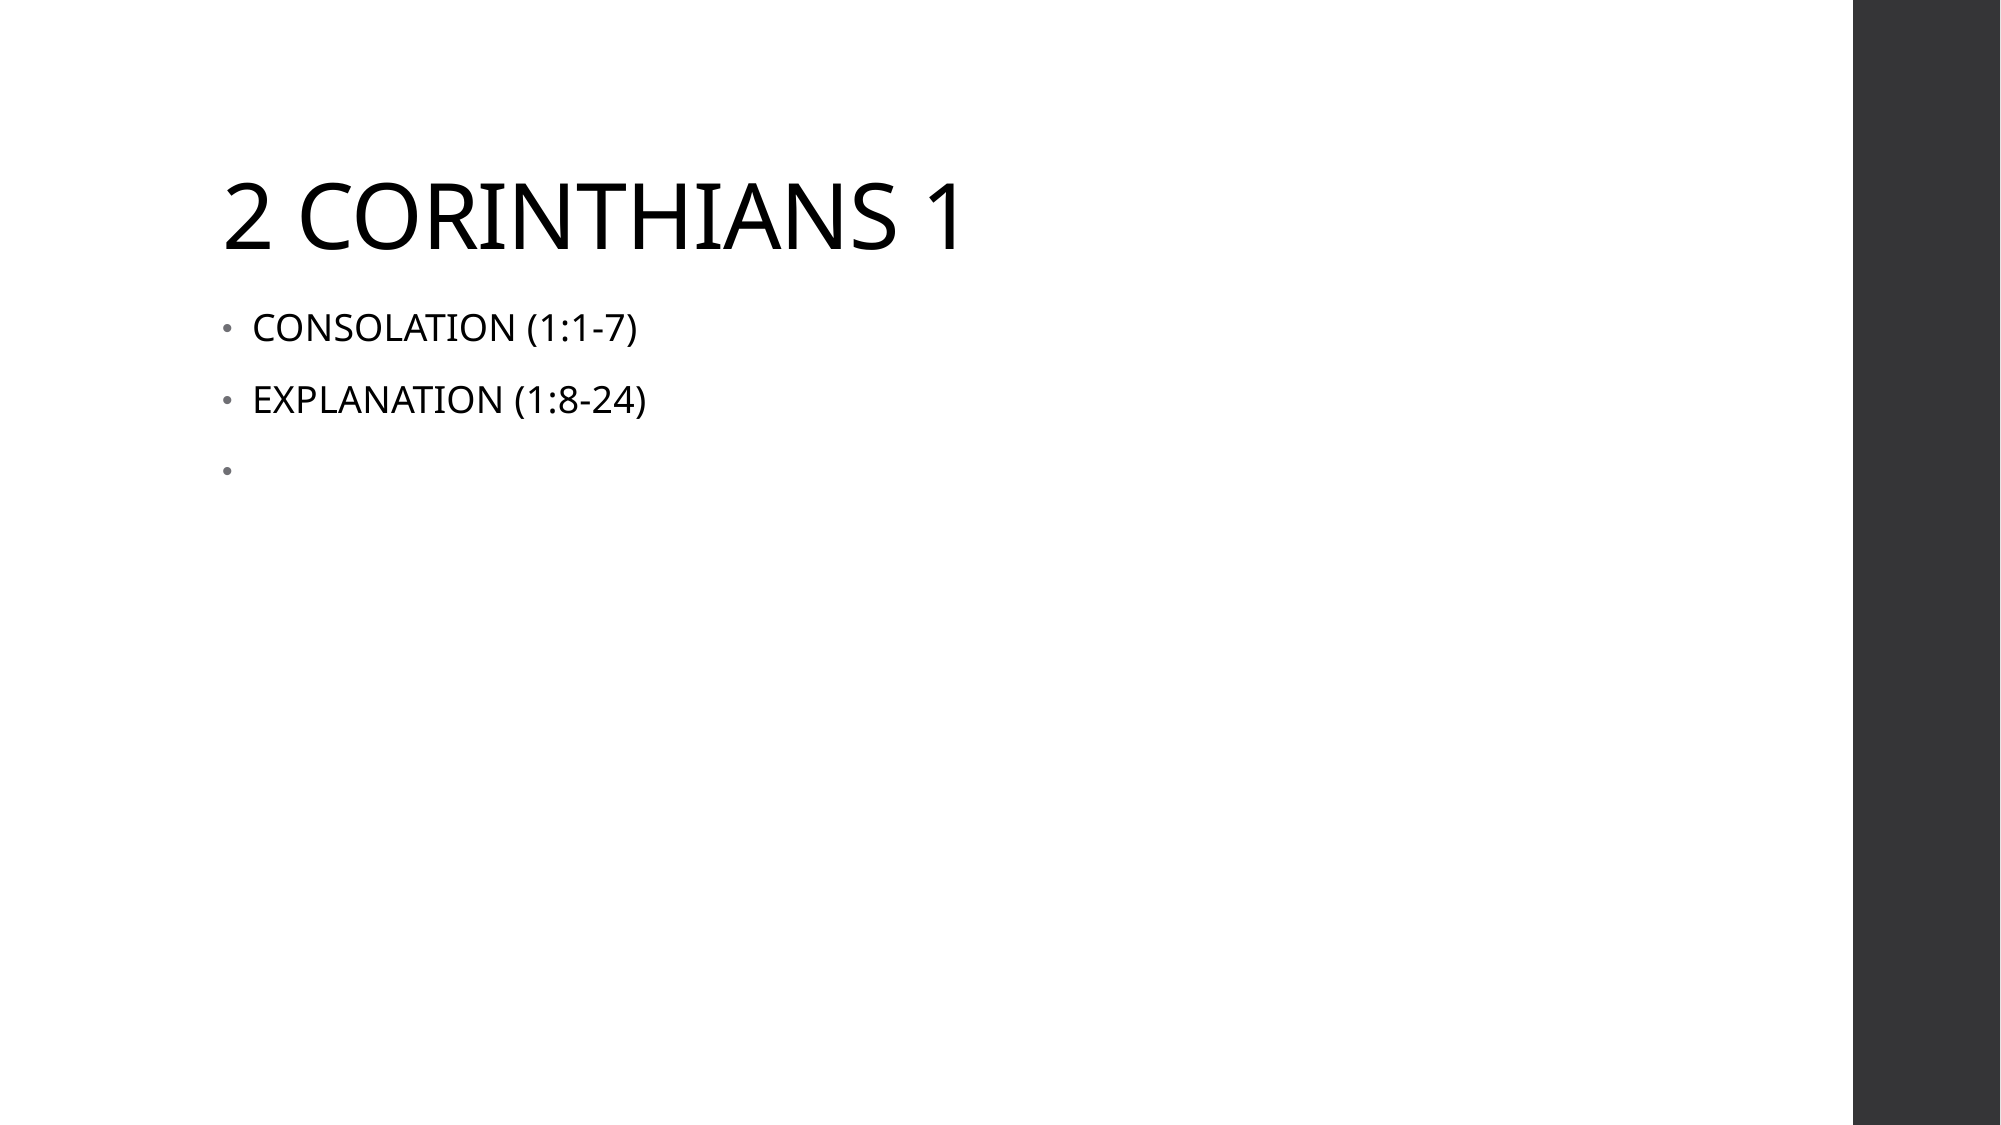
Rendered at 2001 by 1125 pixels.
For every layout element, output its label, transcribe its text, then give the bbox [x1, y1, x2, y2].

title 2 CORINTHIANS 1 [206, 60, 1797, 278]
list CONSOLATION (1:1-7) EXPLANATION (1:8-24) [206, 299, 1617, 1014]
